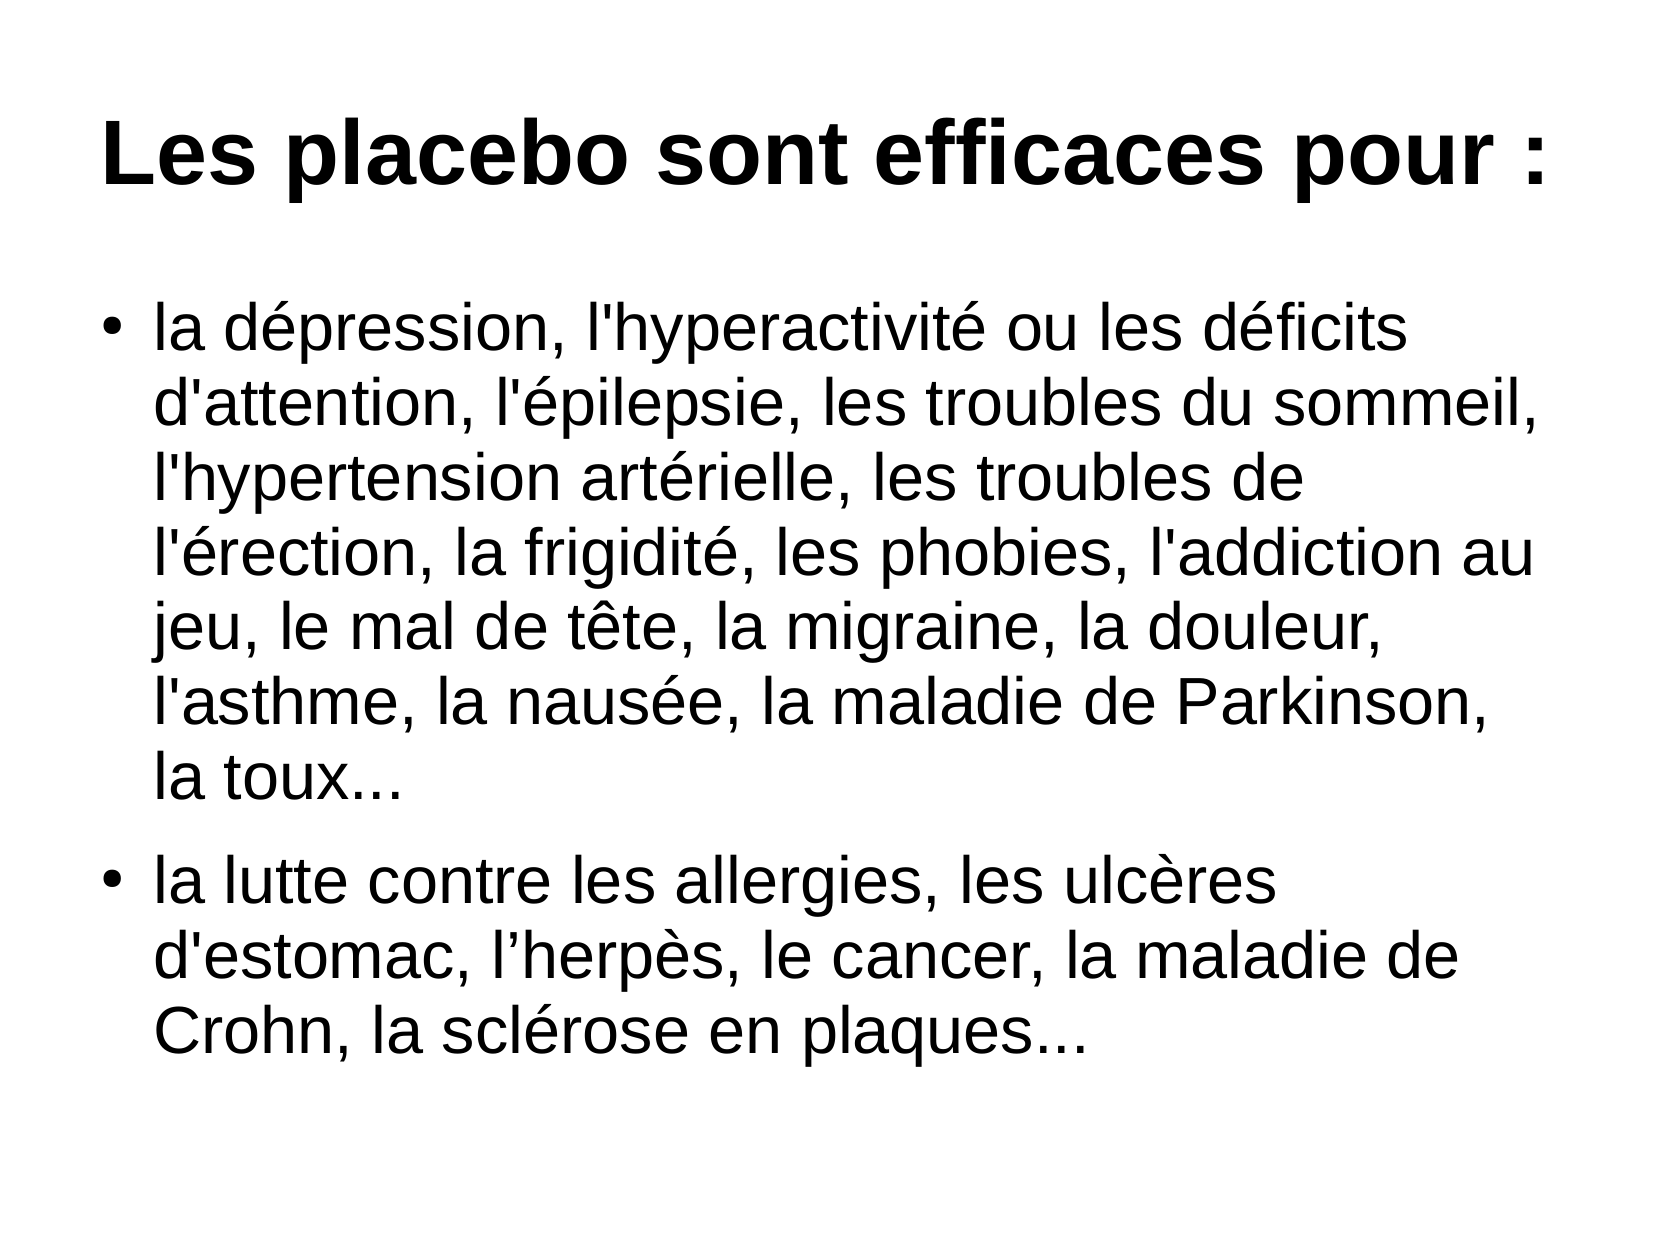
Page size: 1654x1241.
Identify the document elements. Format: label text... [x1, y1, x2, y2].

list la dépression, l'hyperactivité ou les déficits d'attention, l'épilepsie, les troubles du sommeil, l'hypertension artérielle, les troubles de l'érection, la frigidité, les phobies, l'addiction au jeu, le mal de tête, la migraine, la douleur, l'asthme, la nausée, la maladie de Parkinson, la toux... la lutte contre les allergies, les ulcères d'estomac, l’herpès, le cancer, la maladie de Crohn, la sclérose en plaques... [82, 290, 1571, 1109]
title Les placebo sont efficaces pour : [82, 49, 1571, 257]
